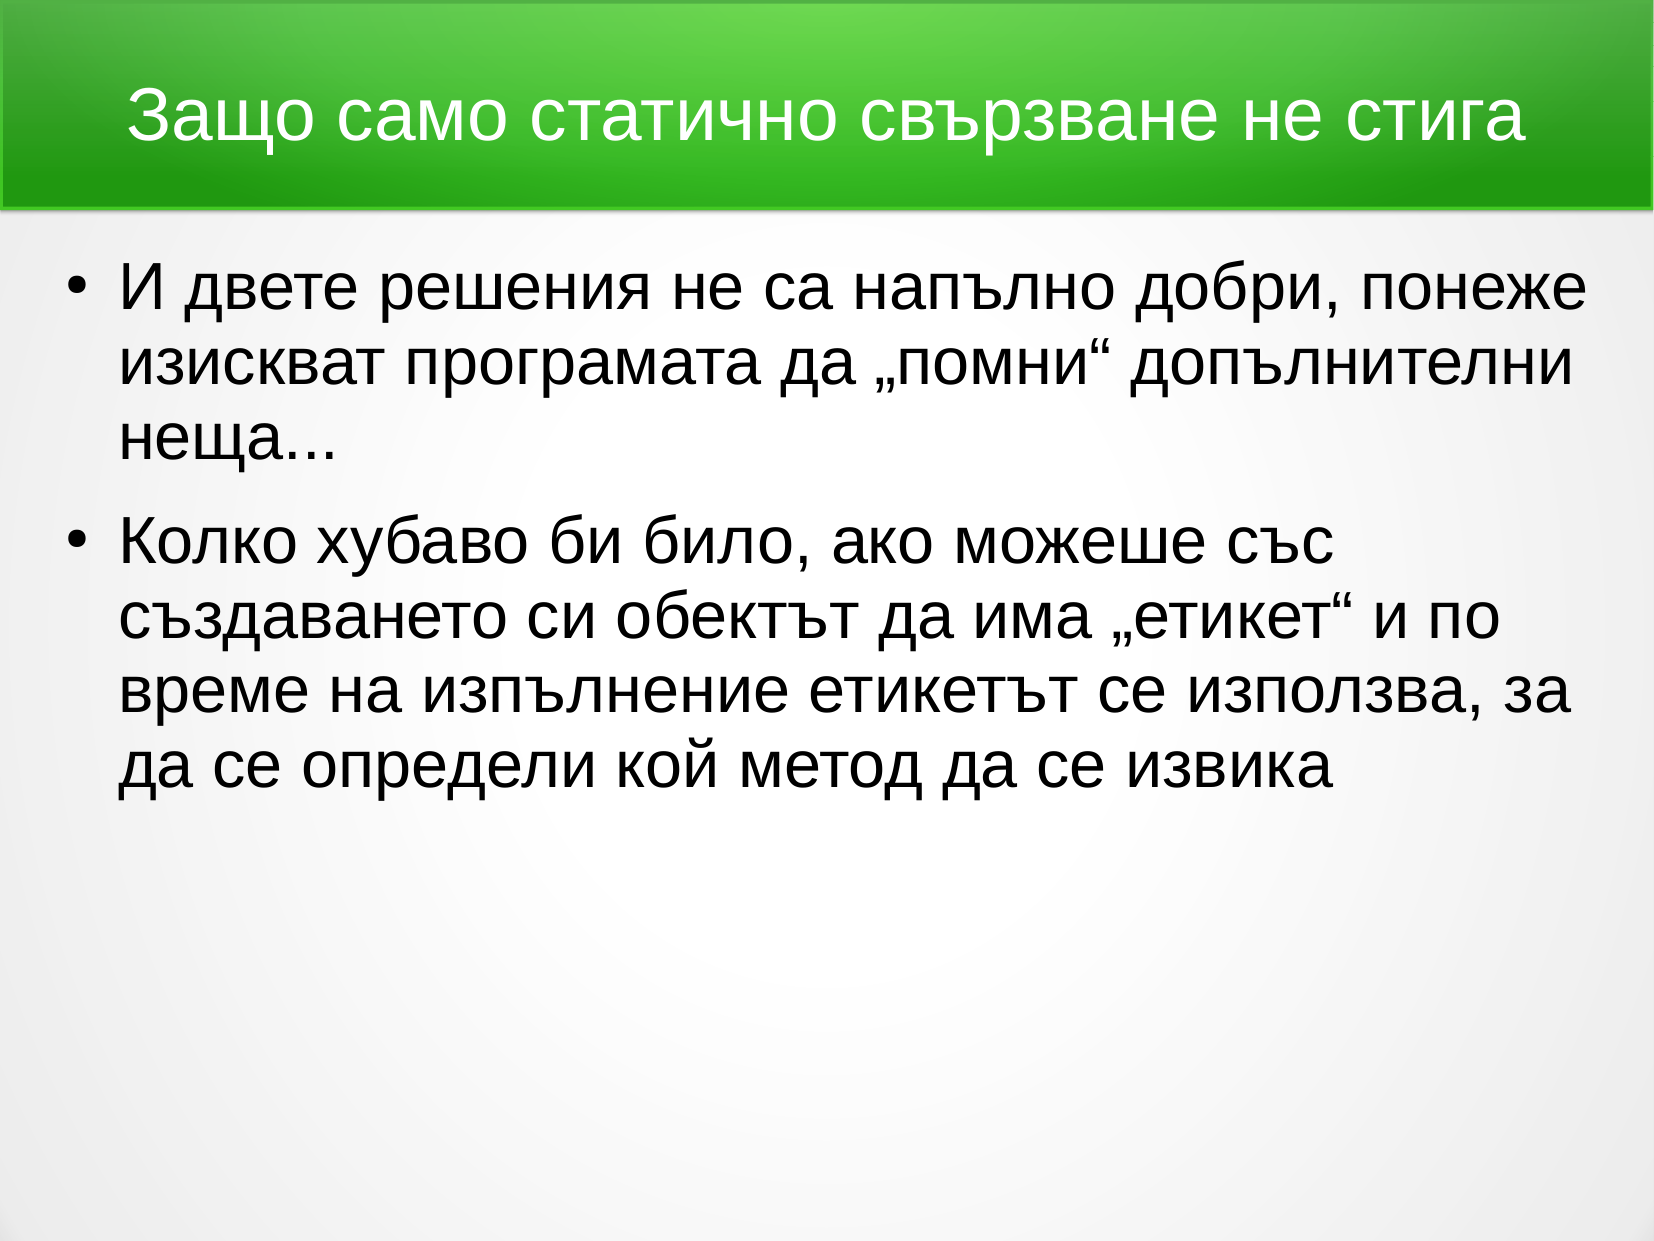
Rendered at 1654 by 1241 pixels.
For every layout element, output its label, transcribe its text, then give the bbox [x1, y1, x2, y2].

title Защо само статично свързване не стига [82, 49, 1571, 179]
list И двете решения не са напълно добри, понеже изискват програмата да „помни“ допълнителни неща... Колко хубаво би било, ако можеше със създаването си обектът да има „етикет“ и по време на изпълнение етикетът се използва, за да се определи кой метод да се извика [47, 249, 1619, 1217]
